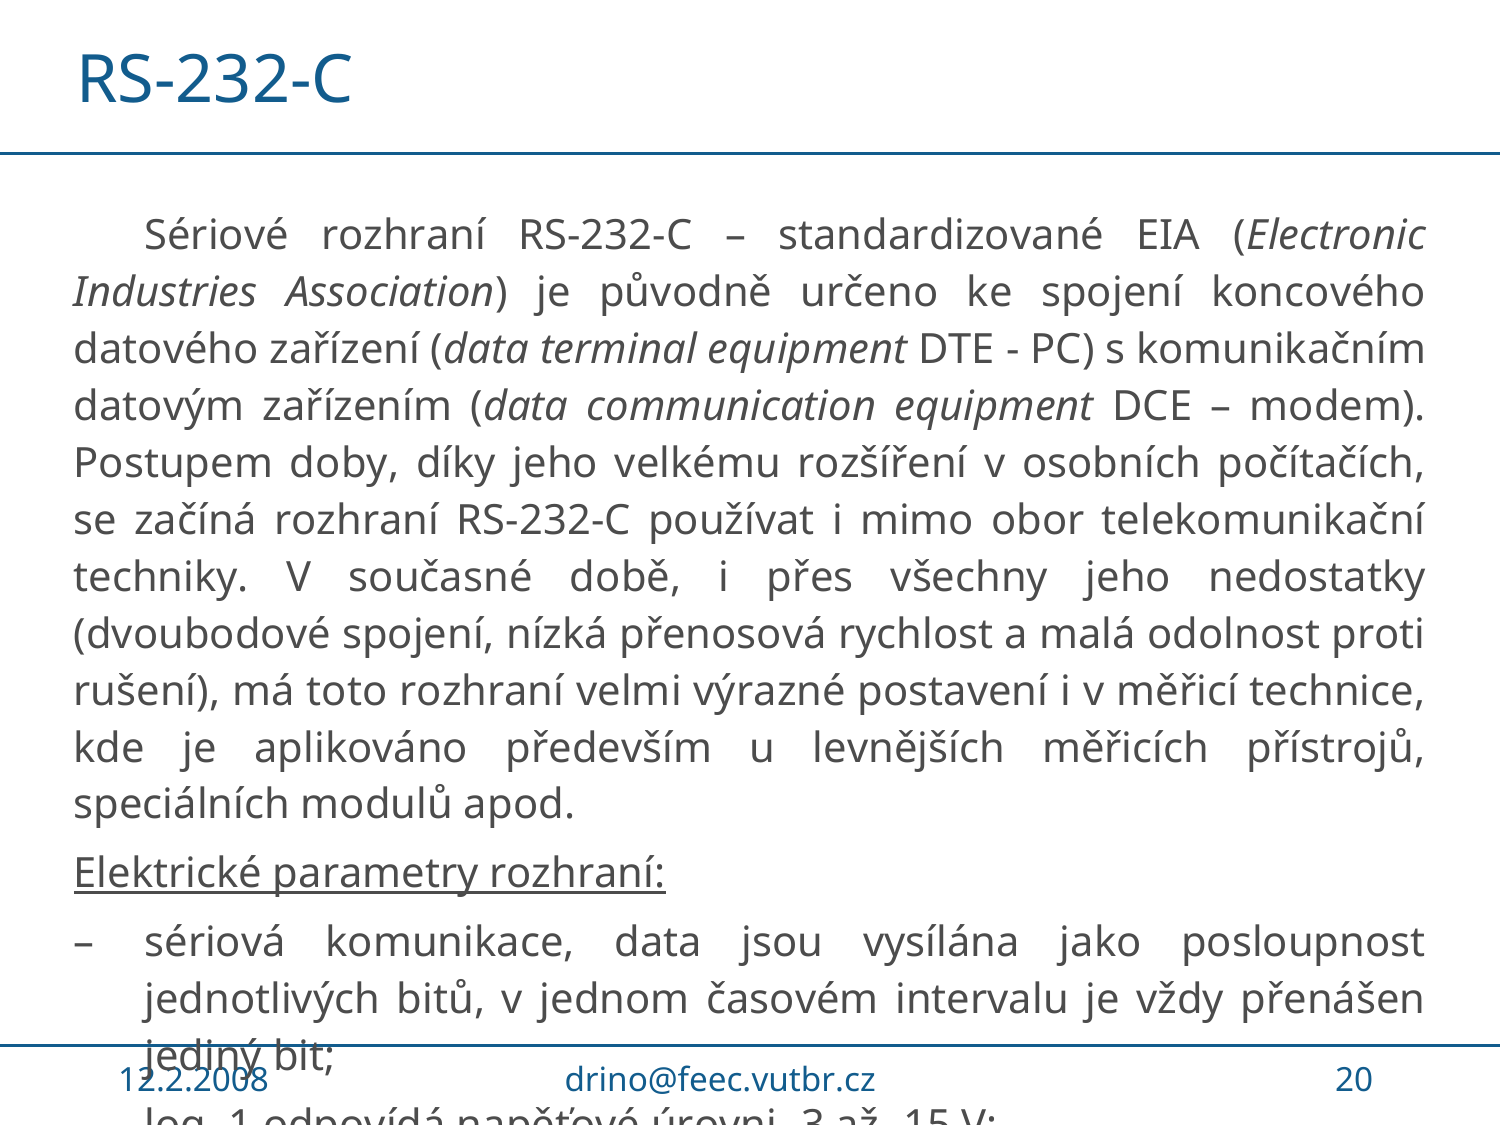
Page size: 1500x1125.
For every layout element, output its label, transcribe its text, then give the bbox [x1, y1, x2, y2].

title RS-232-C [0, 0, 1500, 152]
text_box Sériové rozhraní RS-232-C – standardizované EIA (Electronic Industries Association) je původně určeno ke spojení koncového datového zařízení (data terminal equipment DTE - PC) s komunikačním datovým zařízením (data communication equipment DCE – modem). Postupem doby, díky jeho velkému rozšíření v osobních počítačích, se začíná rozhraní RS-232-C používat i mimo obor telekomunikační techniky. V současné době, i přes všechny jeho nedostatky (dvoubodové spojení, nízká přenosová rychlost a malá odolnost proti rušení), má toto rozhraní velmi výrazné postavení i v měřicí technice, kde je aplikováno především u levnějších měřicích přístrojů, speciálních modulů apod. Elektrické parametry rozhraní: – sériová komunikace, data jsou vysílána jako posloupnost jednotlivých bitů, v jednom časovém intervalu je vždy přenášen jediný bit; – log. 1 odpovídá napěťové úrovni -3 až -15 V; – log. 0 odpovídá napěťové úrovni 3 až 15 V; [59, 196, 1442, 1125]
